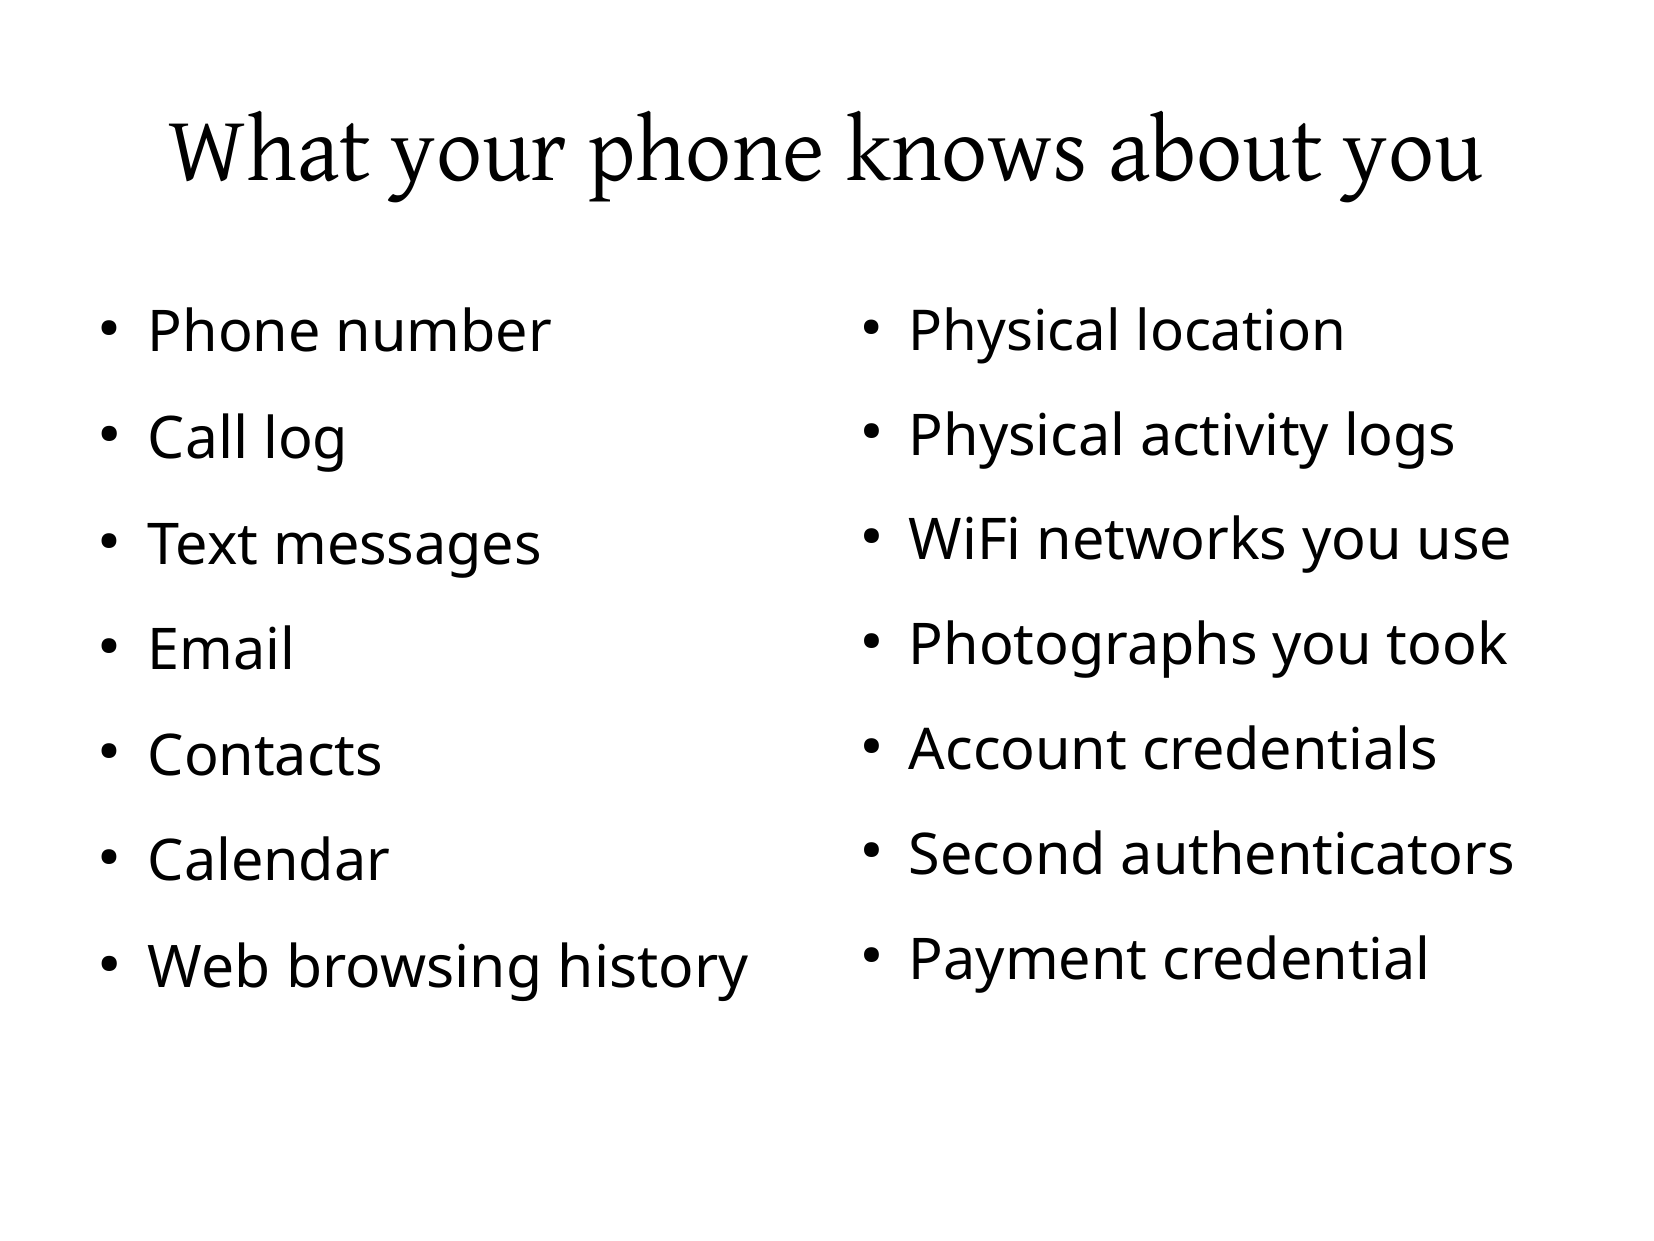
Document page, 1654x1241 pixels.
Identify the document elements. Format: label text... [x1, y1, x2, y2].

list Phone number Call log Text messages Email Contacts Calendar Web browsing history [82, 290, 809, 1010]
title What your phone knows about you [82, 49, 1571, 257]
list Physical location Physical activity logs WiFi networks you use Photographs you took Account credentials Second authenticators Payment credential [845, 290, 1572, 1010]
